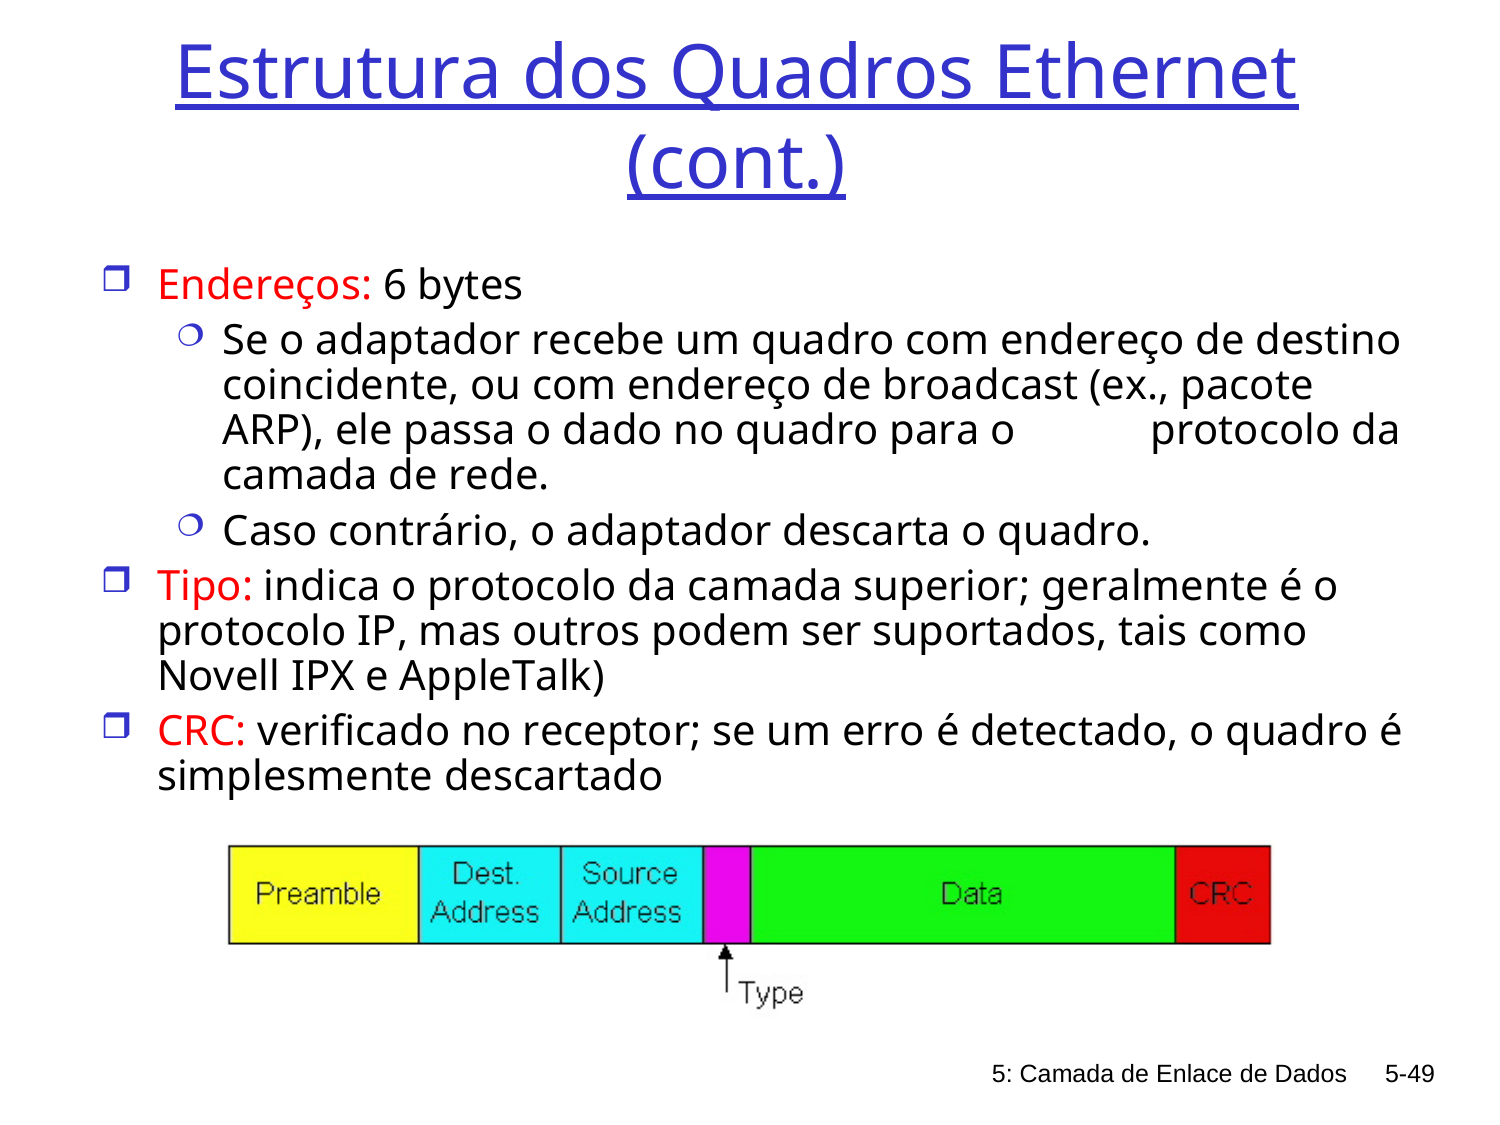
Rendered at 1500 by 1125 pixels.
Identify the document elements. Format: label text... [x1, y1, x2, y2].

list Endereços: 6 bytes Se o adaptador recebe um quadro com endereço de destino coincidente, ou com endereço de broadcast (ex., pacote ARP), ele passa o dado no quadro para o protocolo da camada de rede. Caso contrário, o adaptador descarta o quadro. Tipo: indica o protocolo da camada superior; geralmente é o protocolo IP, mas outros podem ser suportados, tais como Novell IPX e AppleTalk) CRC: verificado no receptor; se um erro é detectado, o quadro é simplesmente descartado [85, 255, 1424, 979]
text_box 5-<número> [1339, 1050, 1451, 1125]
title Estrutura dos Quadros Ethernet (cont.) [74, 16, 1400, 212]
text_box 5: Camada de Enlace de Dados [837, 1050, 1339, 1125]
picture [225, 842, 1275, 1024]
